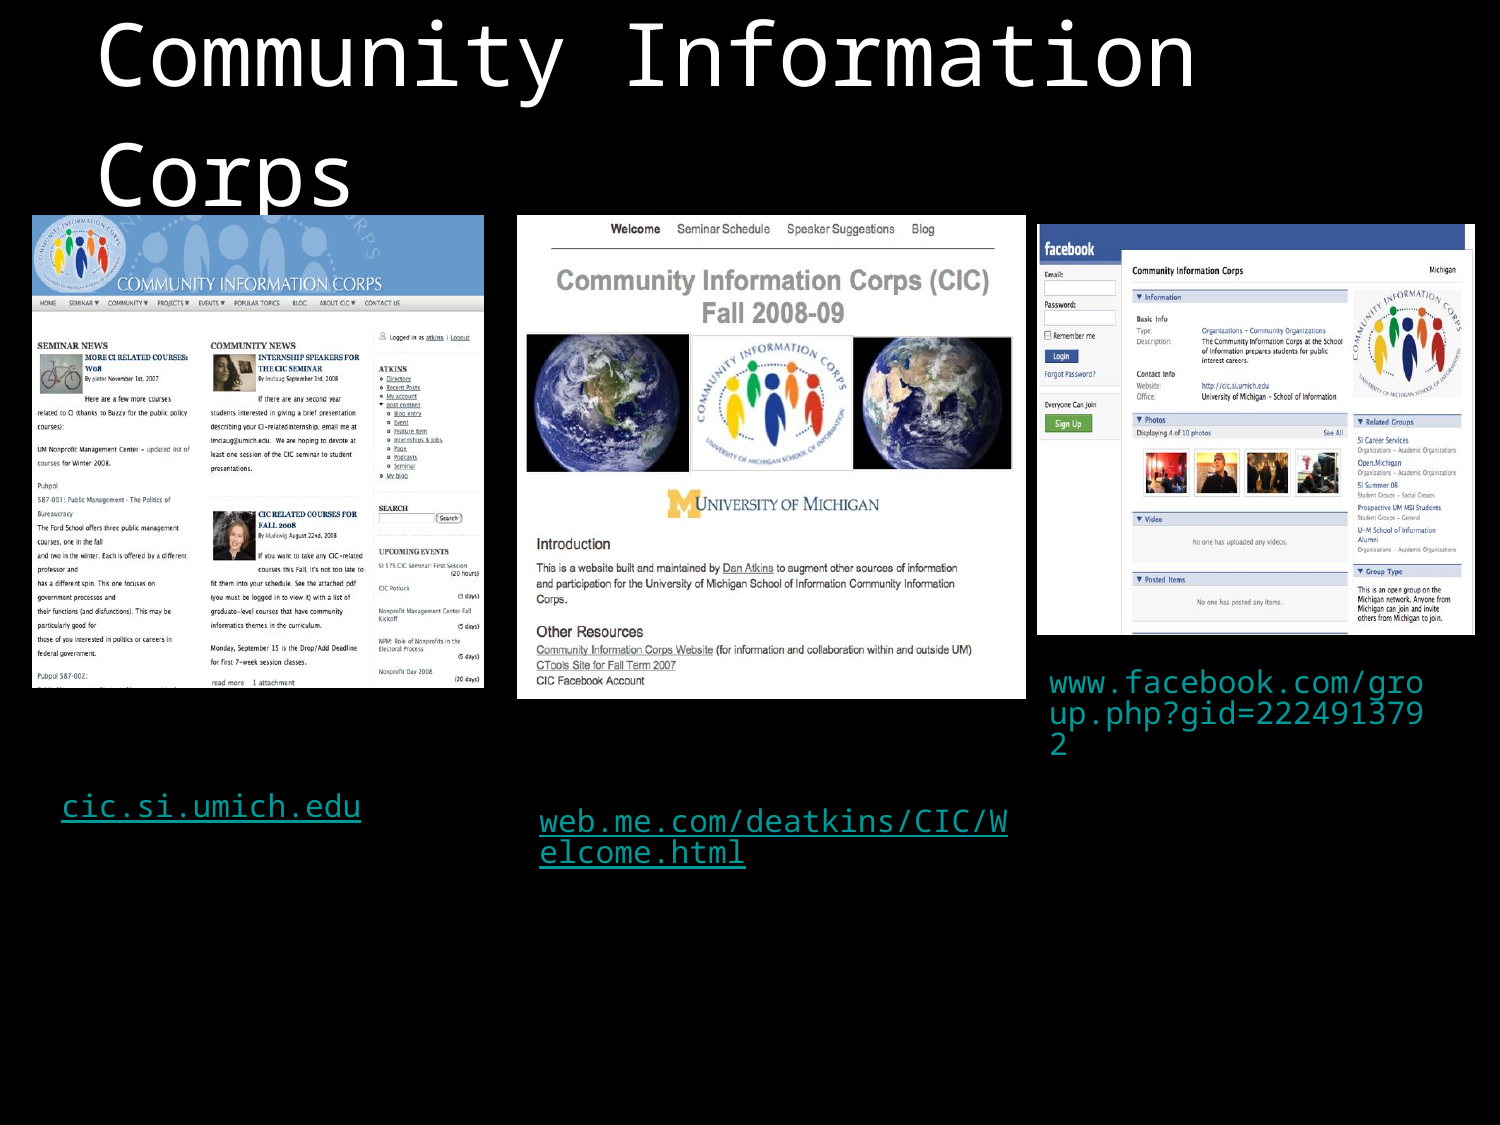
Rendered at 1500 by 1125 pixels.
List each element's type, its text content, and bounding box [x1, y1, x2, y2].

picture [32, 215, 484, 688]
picture [1037, 224, 1475, 635]
text_box cic.si.umich.edu [61, 823, 362, 830]
text_box cic.si.umich.edu [61, 786, 362, 822]
text_box web.me.com/deatkins/CIC/Welcome.html [539, 745, 1020, 900]
text_box www.facebook.com/group.php?gid=2224913792 [1049, 635, 1442, 797]
picture [517, 215, 1026, 699]
title Community Information Corps [90, 29, 1409, 196]
